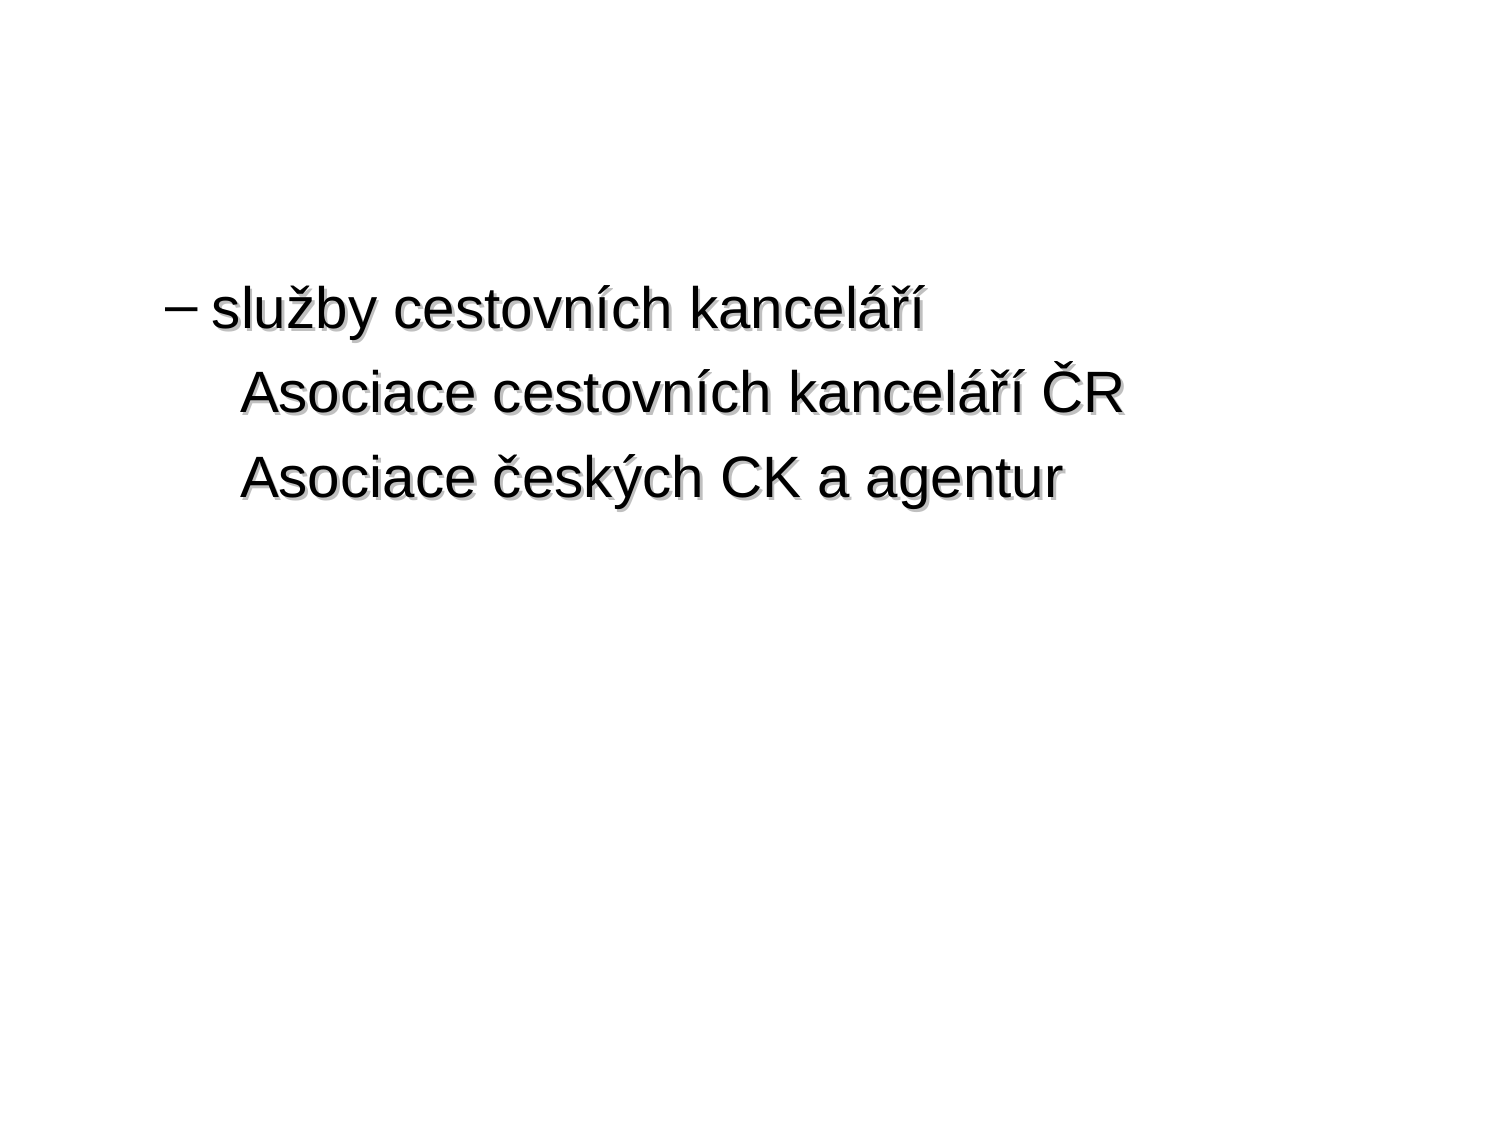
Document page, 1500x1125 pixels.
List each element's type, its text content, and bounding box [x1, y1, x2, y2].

list služby cestovních kanceláří Asociace cestovních kanceláří ČR Asociace českých CK a agentur [75, 262, 1426, 1006]
